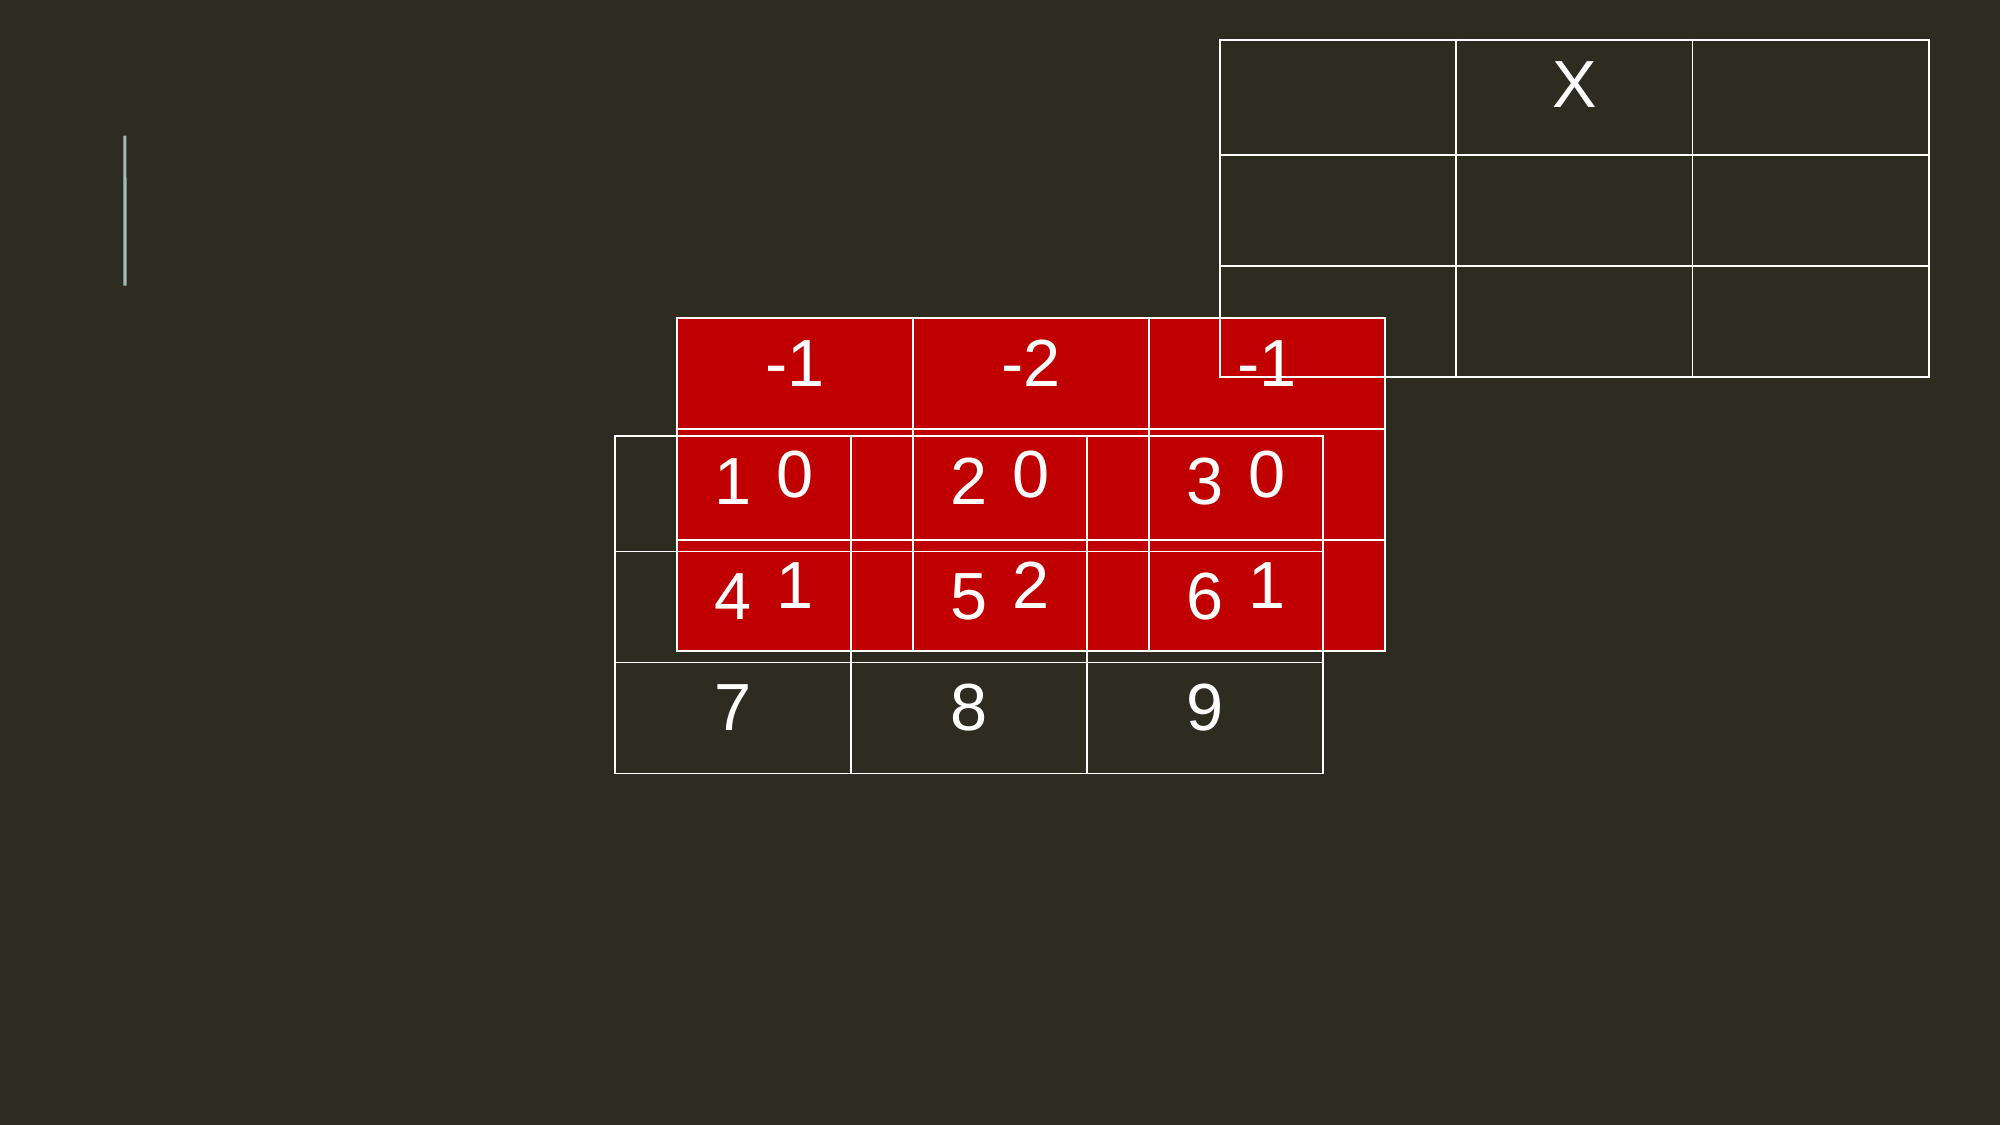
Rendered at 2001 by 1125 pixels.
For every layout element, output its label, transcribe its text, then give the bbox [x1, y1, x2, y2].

table_cell [1693, 156, 1928, 265]
table_cell 0 [678, 430, 912, 435]
table_cell 6 [1088, 552, 1322, 662]
table_cell 7 [616, 663, 850, 773]
table_header -1 [1150, 319, 1384, 428]
table_header [1221, 41, 1455, 154]
table_header 2 [852, 437, 1086, 551]
table_cell [1693, 267, 1928, 376]
table_cell 0 [1150, 430, 1384, 539]
table_cell [1221, 267, 1455, 376]
table_cell [1457, 156, 1692, 265]
table_header 3 [1088, 437, 1322, 551]
table_cell [1221, 156, 1455, 265]
table_cell 9 [1088, 663, 1322, 773]
table_header [1693, 41, 1928, 154]
table_cell 8 [852, 663, 1086, 773]
table_cell 0 [914, 430, 1148, 435]
table_header -2 [914, 319, 1148, 428]
table_header X [1457, 41, 1692, 154]
table_cell 5 [852, 552, 1086, 662]
table_cell 4 [616, 552, 850, 662]
table_cell [1457, 267, 1692, 376]
table_header 1 [616, 437, 850, 551]
table_cell 1 [1324, 541, 1384, 650]
table_header -1 [678, 319, 912, 428]
